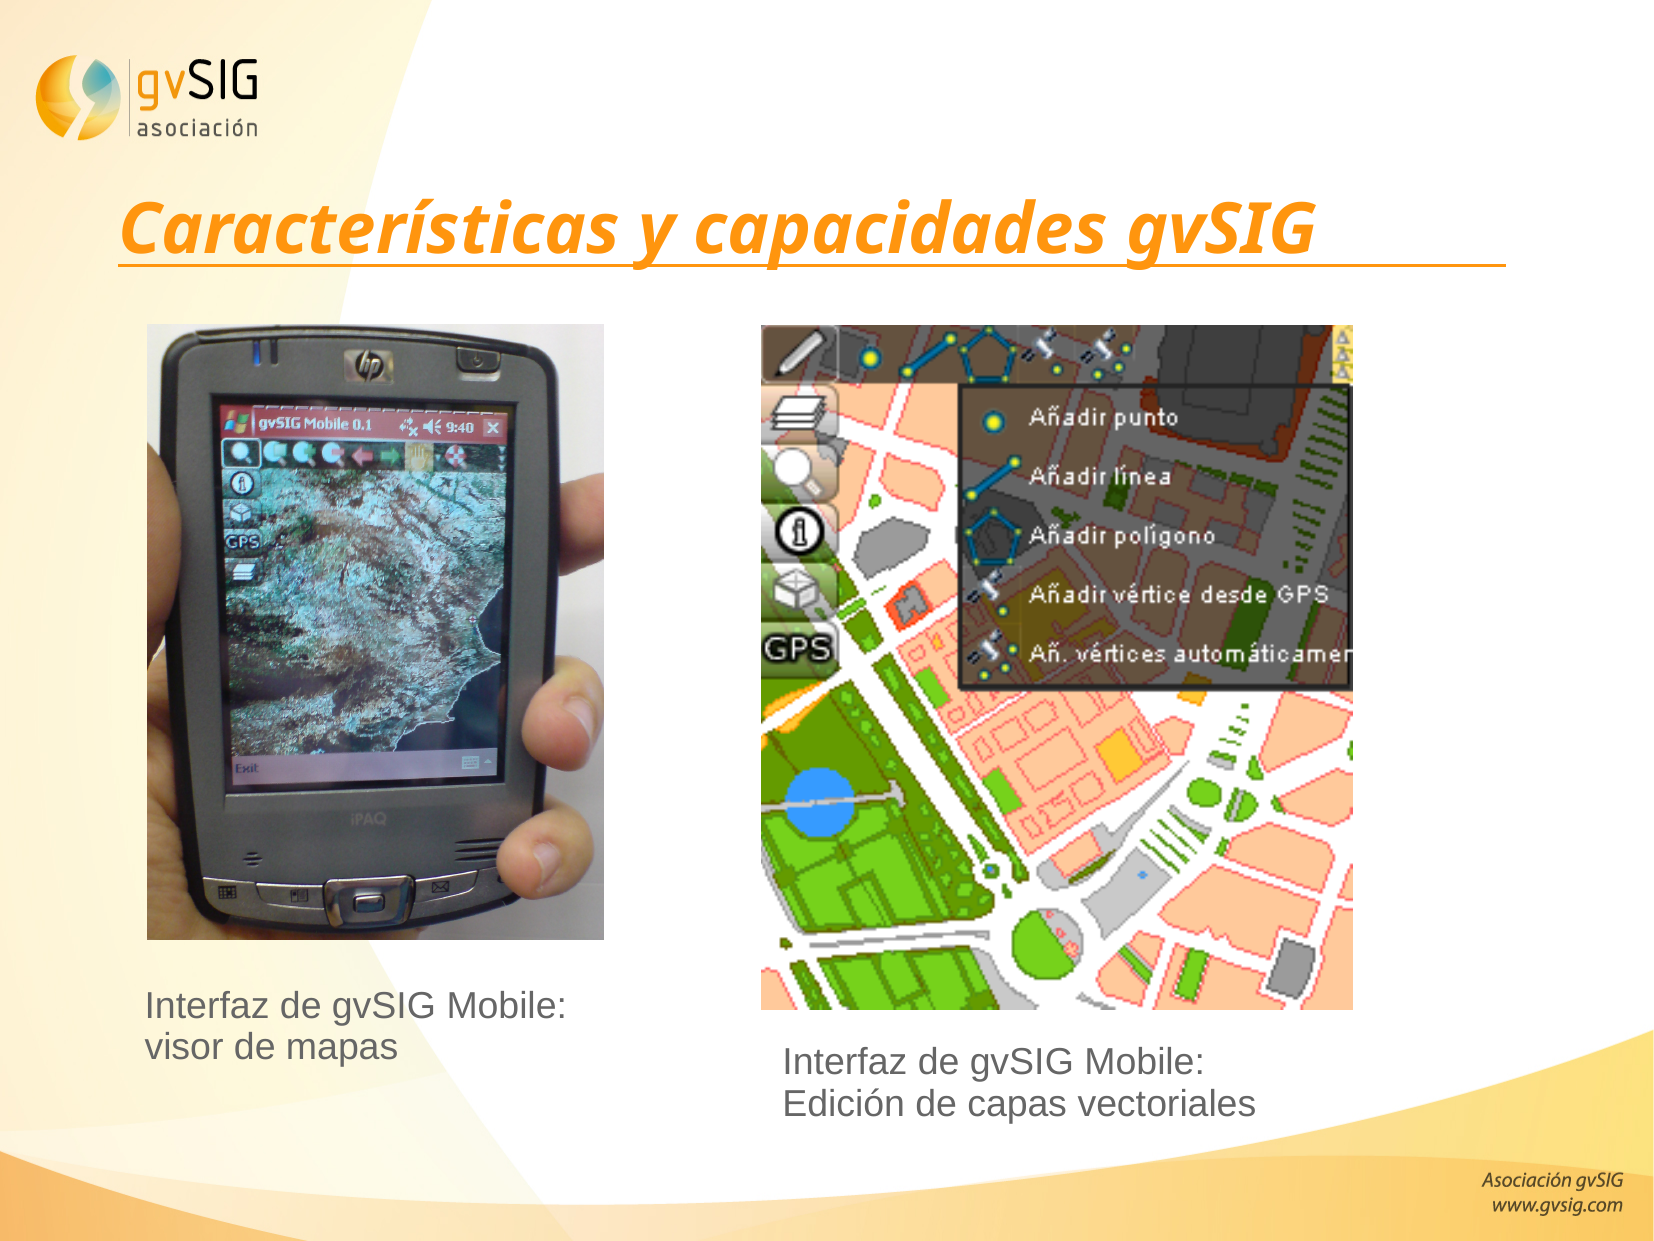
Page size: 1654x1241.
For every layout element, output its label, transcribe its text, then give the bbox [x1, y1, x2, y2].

text_box Interfaz de gvSIG Mobile: Edición de capas vectoriales [767, 1033, 1329, 1133]
text_box Interfaz de gvSIG Mobile: visor de mapas [129, 976, 621, 1076]
picture [0, 0, 1654, 1241]
title Características y capacidades gvSIG [118, 177, 1654, 276]
